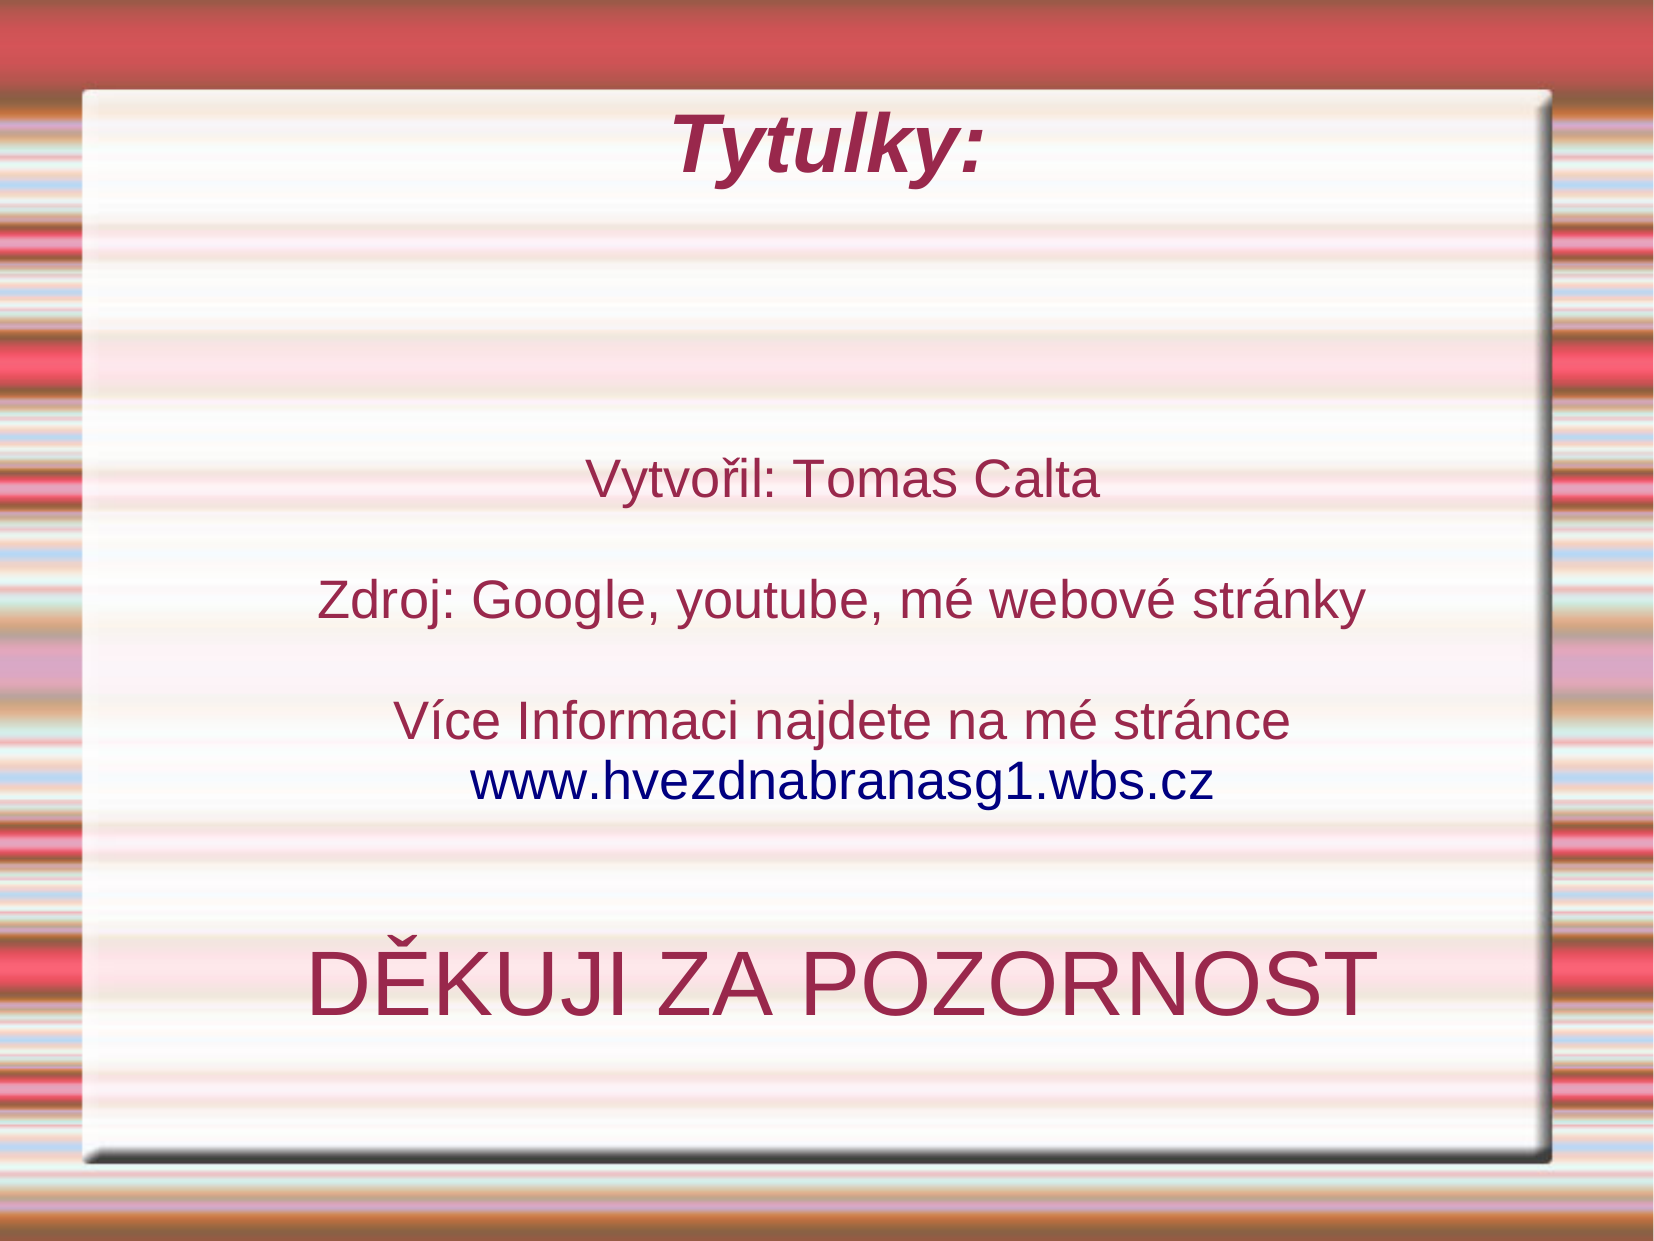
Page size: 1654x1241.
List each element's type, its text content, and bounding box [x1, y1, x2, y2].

subtitle Vytvořil: Tomas Calta Zdroj: Google, youtube, mé webové stránky Více Informaci najdete na mé stránce www.hvezdnabranasg1.wbs.cz DĚKUJI ZA POZORNOST [134, 350, 1516, 1133]
picture [0, 0, 1654, 1241]
title Tytulky: [121, 50, 1534, 237]
